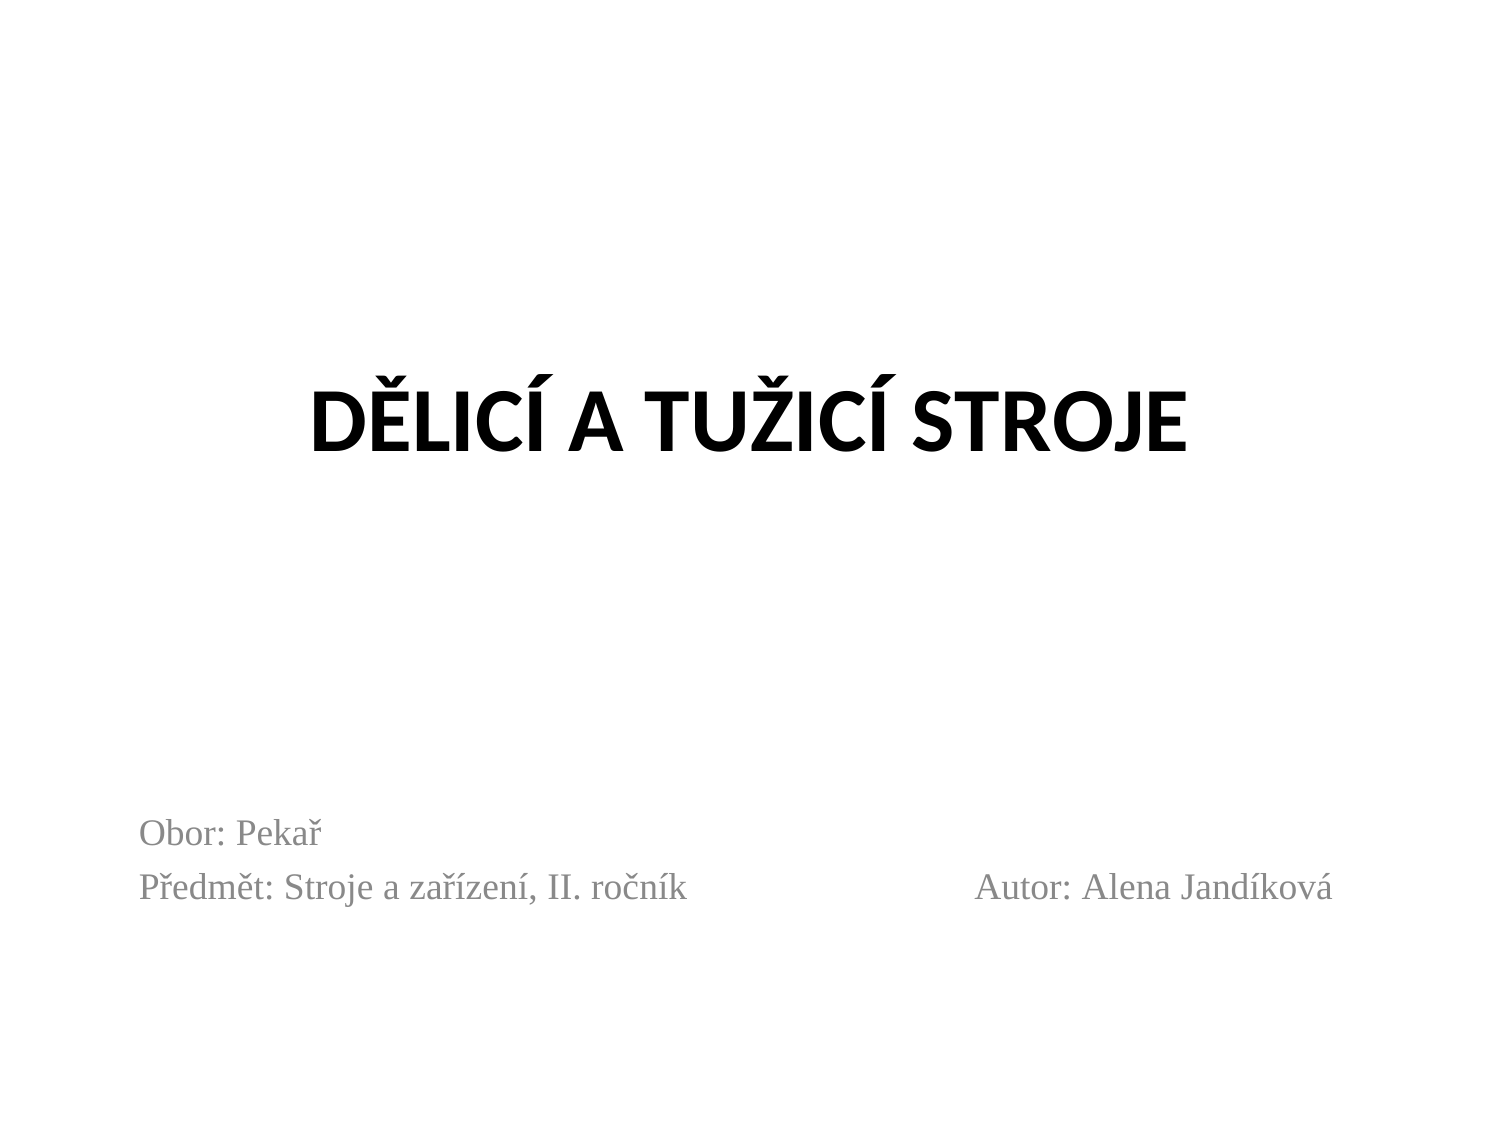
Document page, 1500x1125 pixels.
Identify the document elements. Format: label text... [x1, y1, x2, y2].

title DĚLICÍ A TUŽICÍ STROJE [112, 349, 1388, 591]
text_box Obor: Pekař Předmět: Stroje a zařízení, II. ročník Autor: Alena Jandíková [123, 637, 1377, 970]
